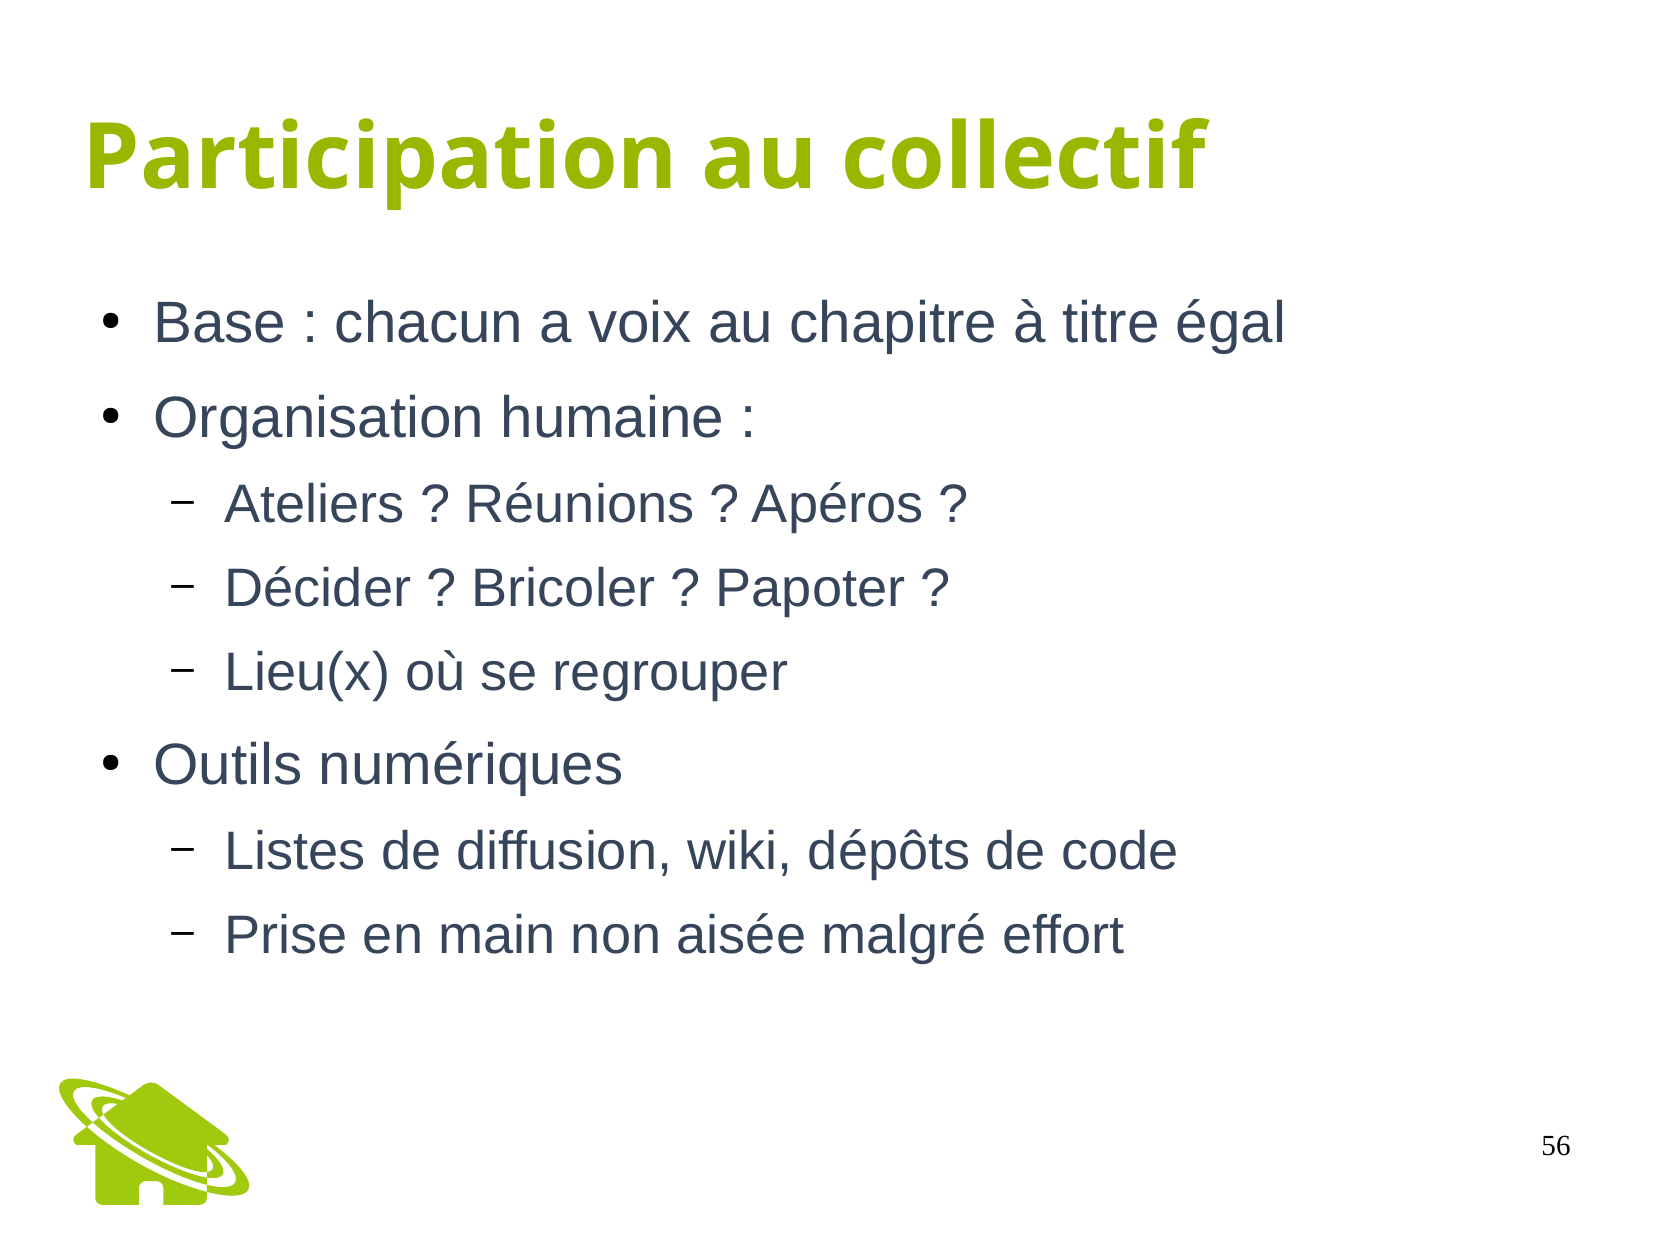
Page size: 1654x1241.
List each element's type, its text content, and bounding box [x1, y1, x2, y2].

title Participation au collectif [82, 49, 1571, 257]
list Base : chacun a voix au chapitre à titre égal Organisation humaine : Ateliers ? Réunions ? Apéros ? Décider ? Bricoler ? Papoter ? Lieu(x) où se regrouper Outils numériques Listes de diffusion, wiki, dépôts de code Prise en main non aisée malgré effort [82, 290, 1571, 1010]
